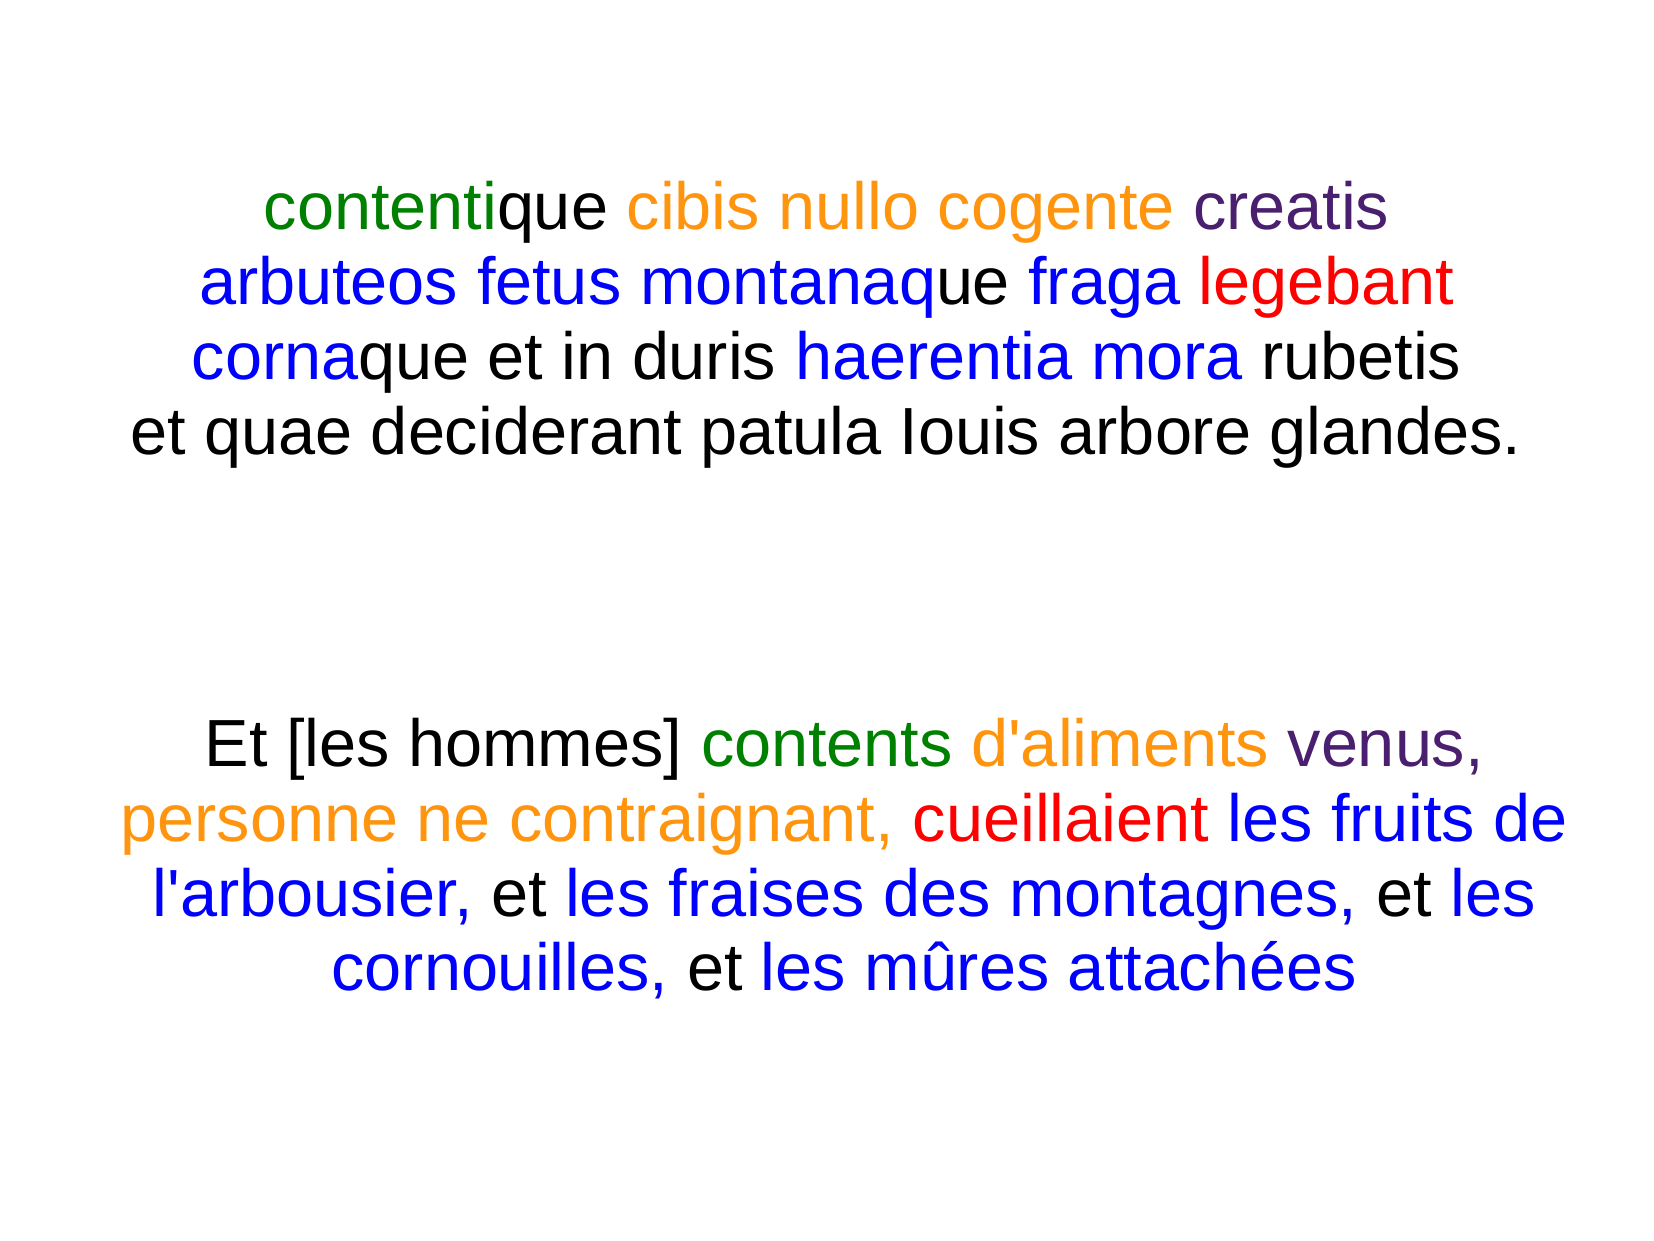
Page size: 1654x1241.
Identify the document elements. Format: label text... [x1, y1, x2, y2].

title contentique cibis nullo cogente creatis arbuteos fetus montanaque fraga legebant cornaque et in duris haerentia mora rubetis et quae deciderant patula Iouis arbore glandes. [47, 35, 1607, 603]
subtitle Et [les hommes] contents d'aliments venus, personne ne contraignant, cueillaient les fruits de l'arbousier, et les fraises des montagnes, et les cornouilles, et les mûres attachées [82, 602, 1571, 1109]
